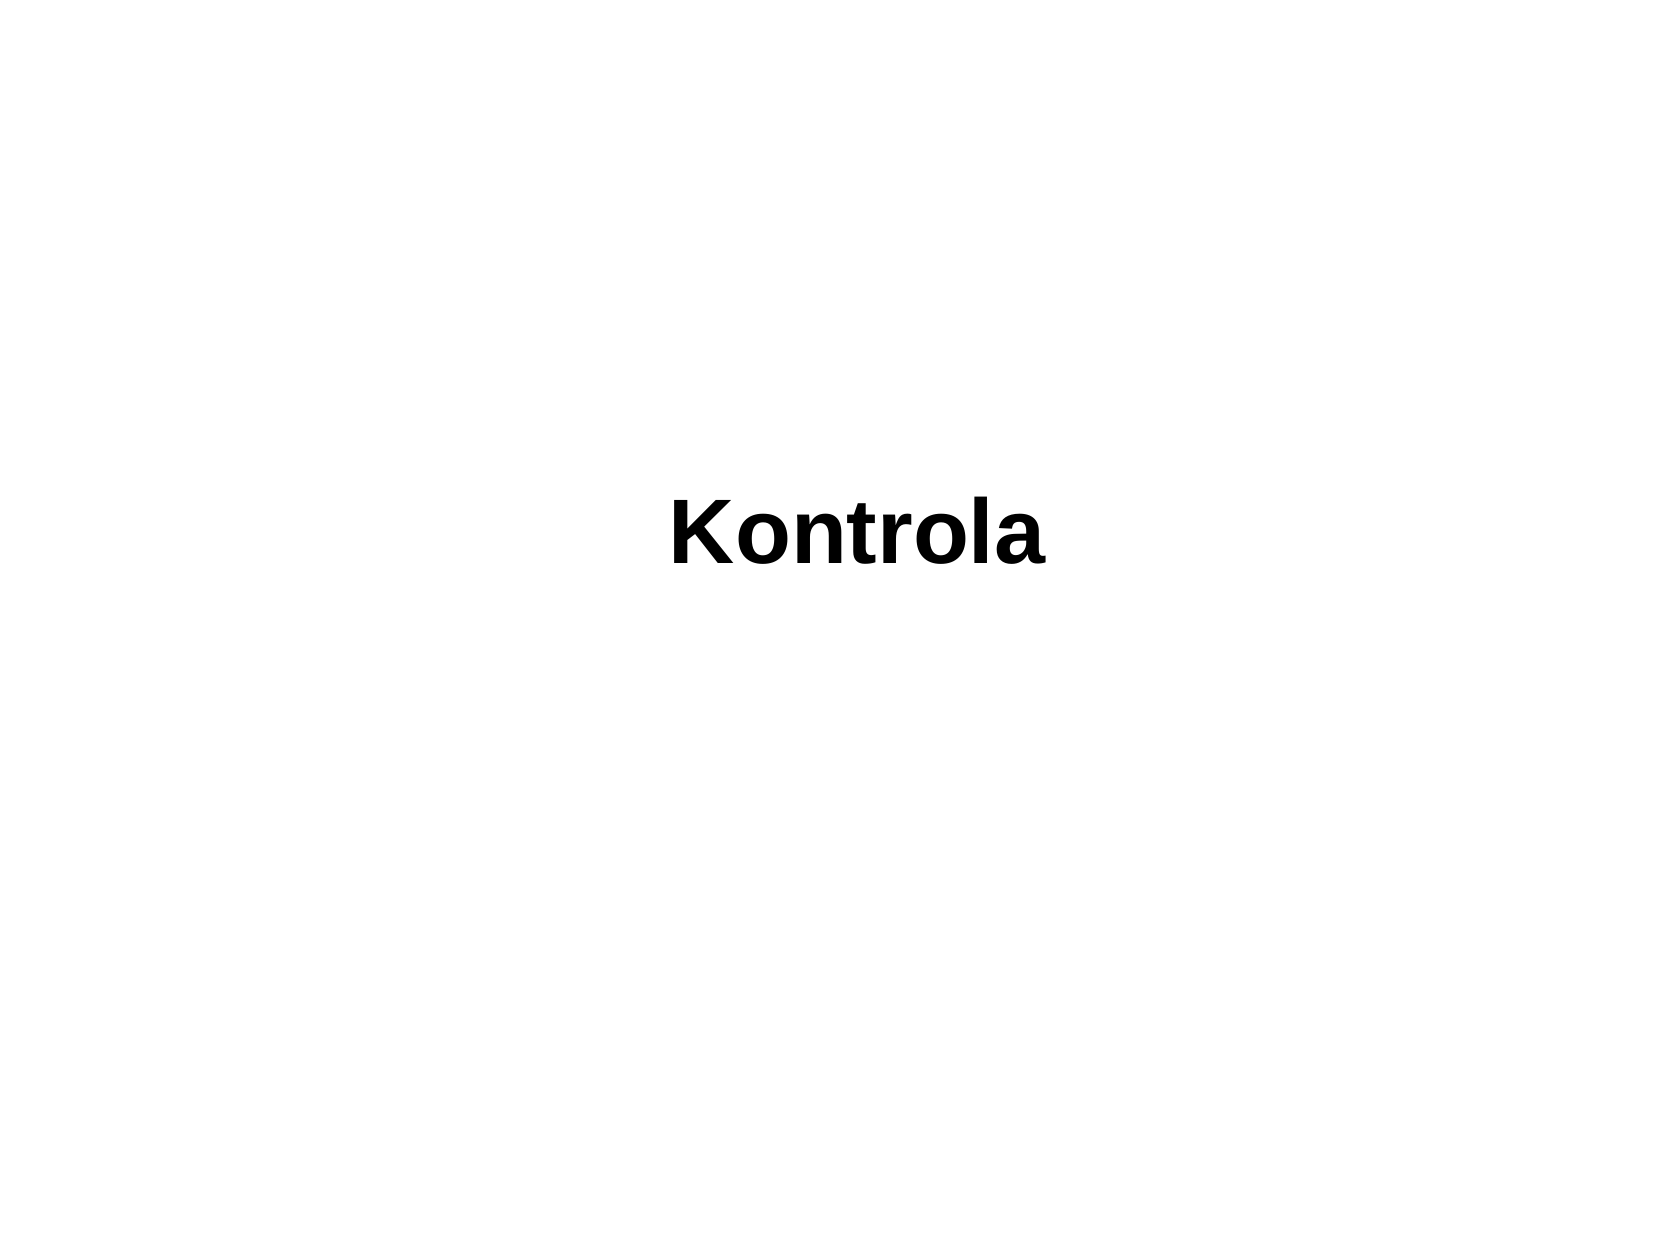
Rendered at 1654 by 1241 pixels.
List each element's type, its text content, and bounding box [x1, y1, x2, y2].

text_box Kontrola [214, 463, 1465, 590]
